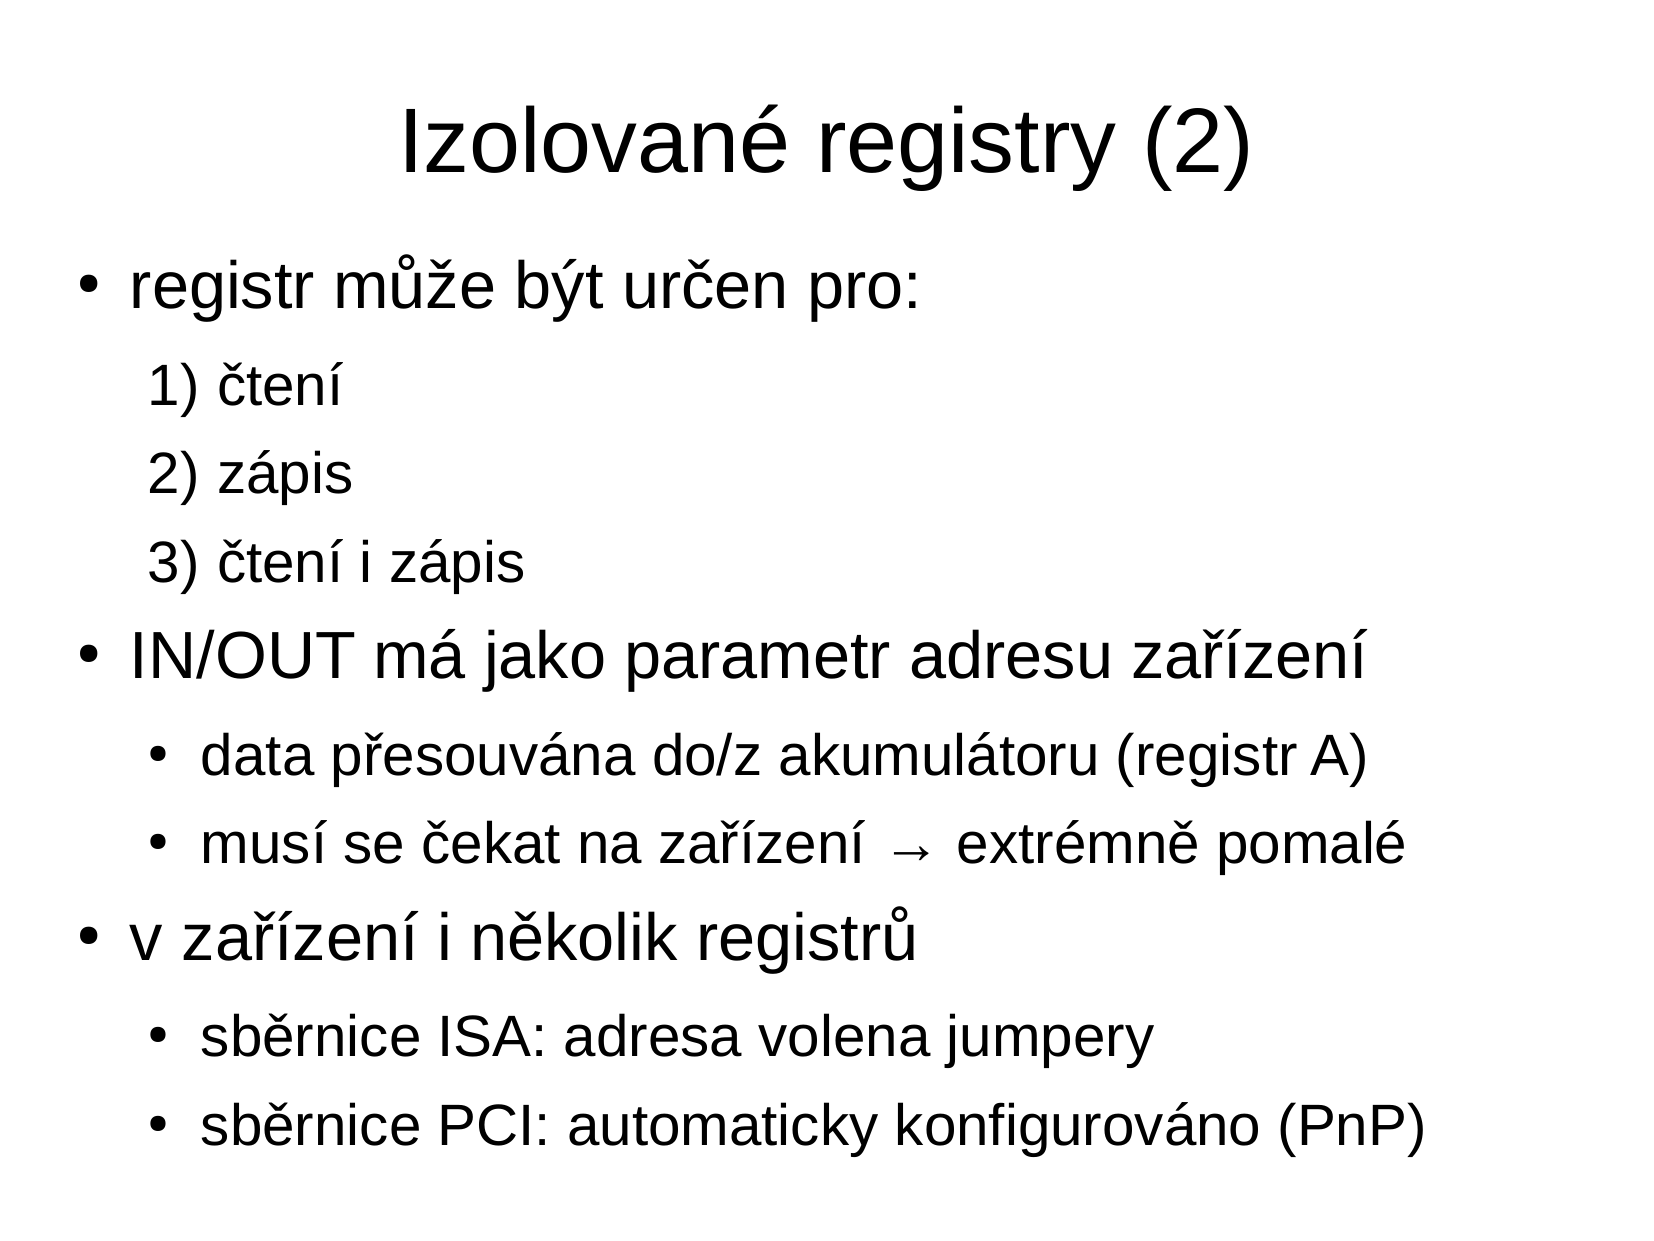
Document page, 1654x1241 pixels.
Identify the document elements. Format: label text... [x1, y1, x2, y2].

list registr může být určen pro: čtení zápis čtení i zápis IN/OUT má jako parametr adresu zařízení data přesouvána do/z akumulátoru (registr A) musí se čekat na zařízení → extrémně pomalé v zařízení i několik registrů sběrnice ISA: adresa volena jumpery sběrnice PCI: automaticky konfigurováno (PnP) [59, 248, 1548, 1158]
title Izolované registry (2) [82, 45, 1571, 238]
